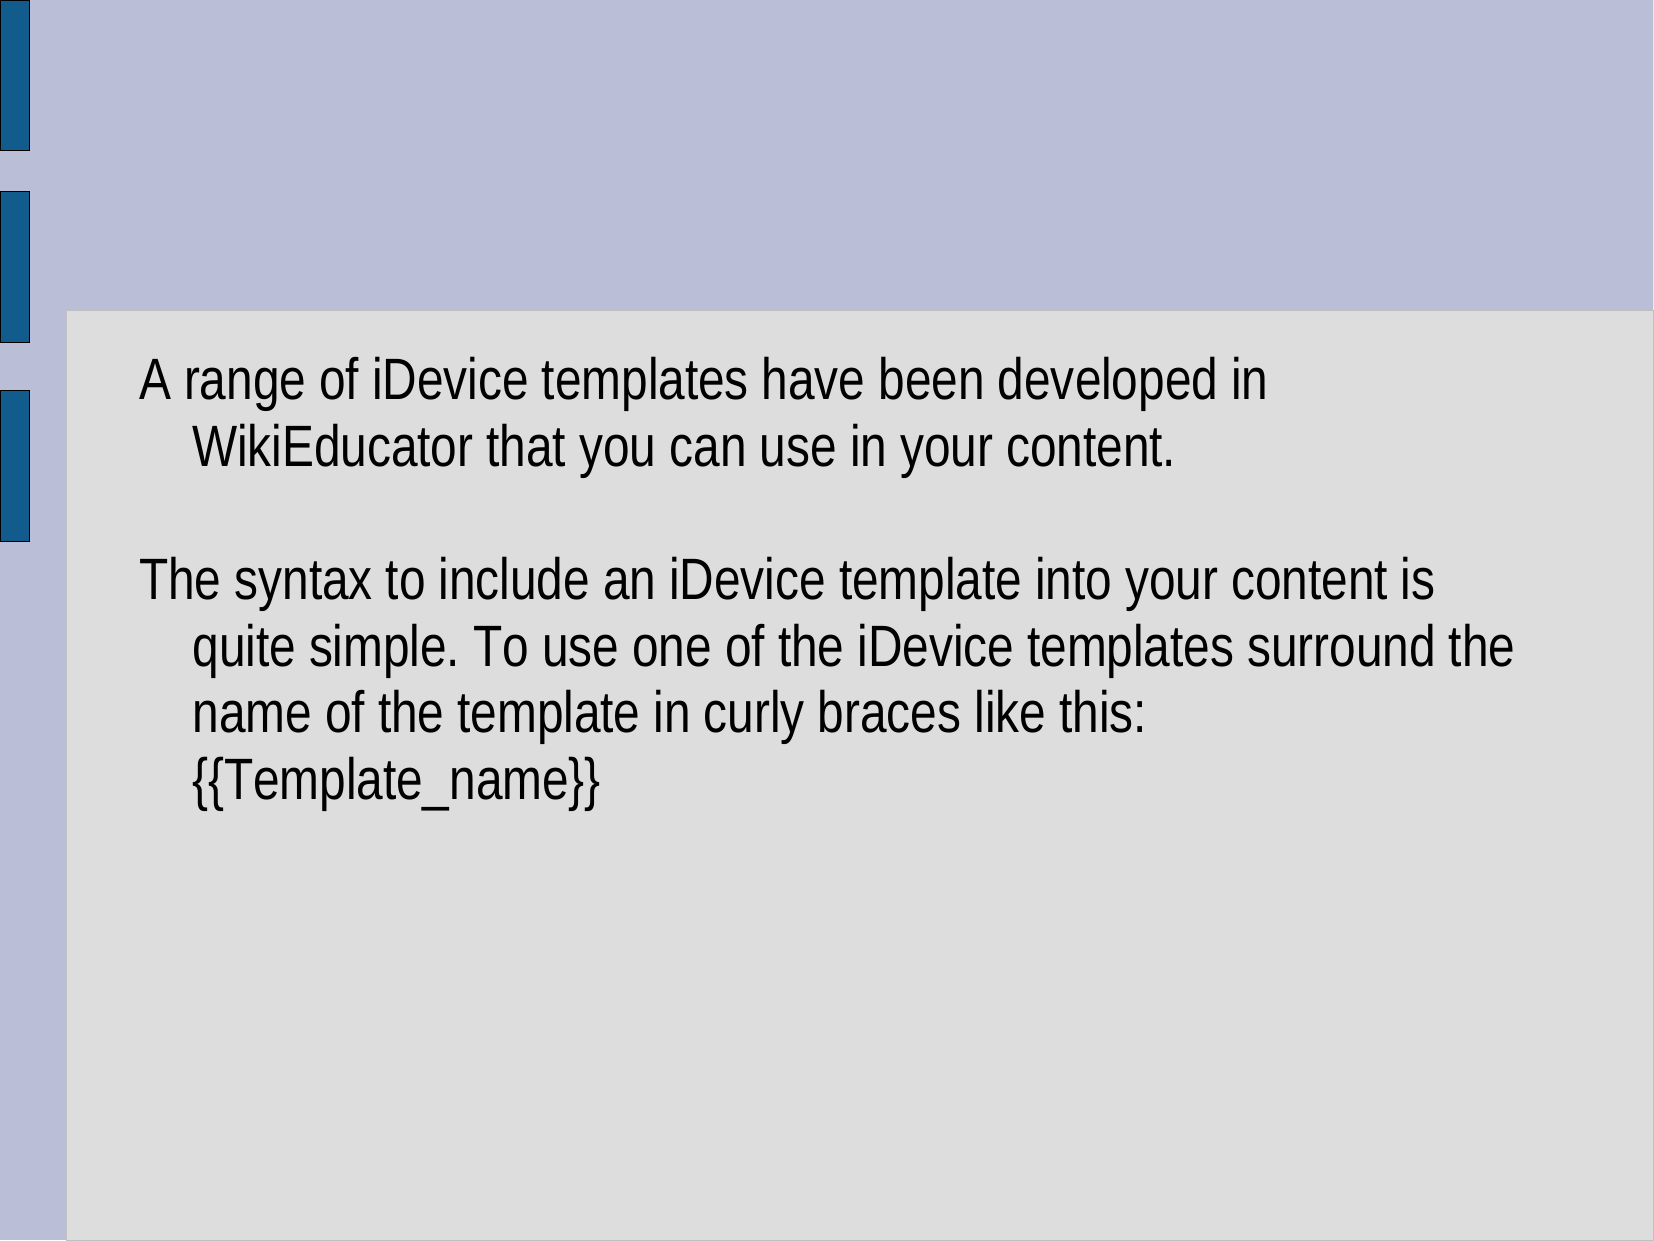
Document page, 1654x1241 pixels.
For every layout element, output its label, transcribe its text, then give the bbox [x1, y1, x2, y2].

list A range of iDevice templates have been developed in WikiEducator that you can use in your content. The syntax to include an iDevice template into your content is quite simple. To use one of the iDevice templates surround the name of the template in curly braces like this: {{Template_name}} [121, 344, 1534, 1127]
